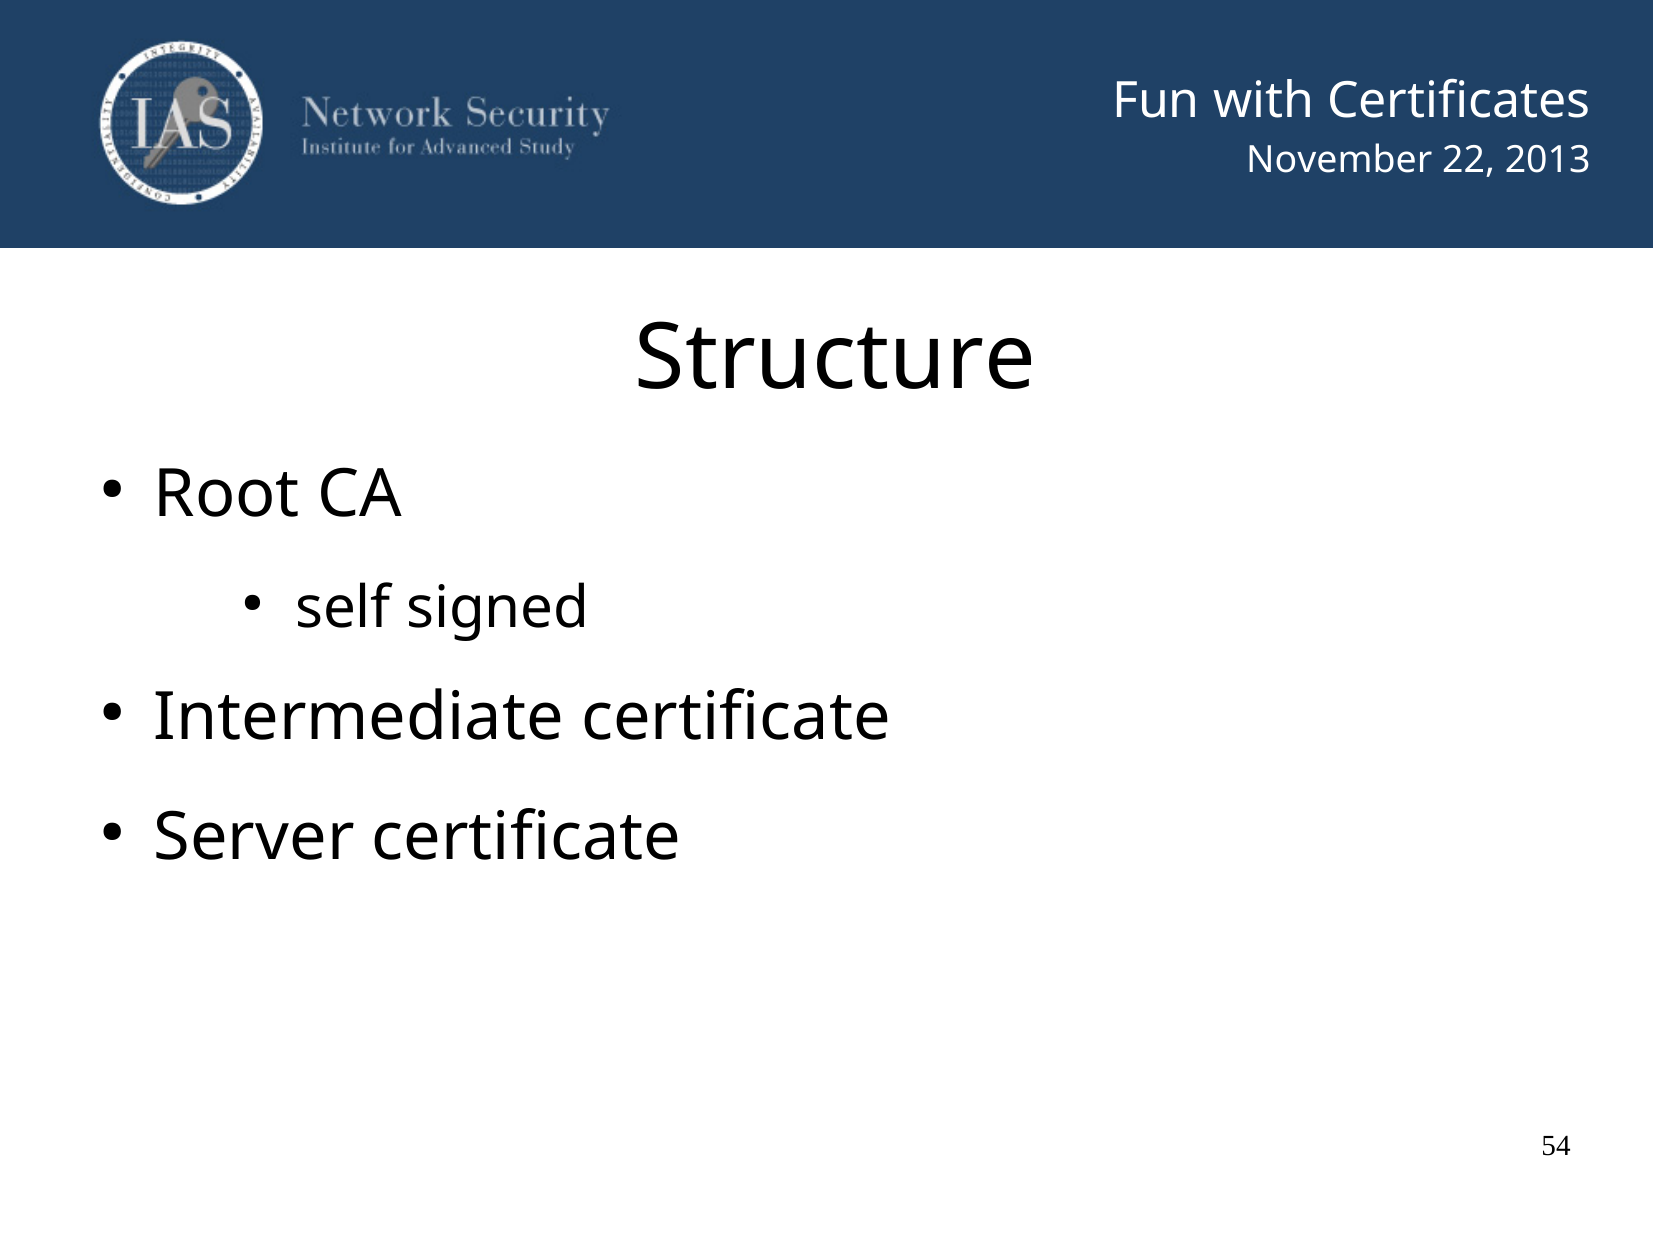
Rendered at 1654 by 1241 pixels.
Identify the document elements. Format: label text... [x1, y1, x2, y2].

picture [0, 0, 1653, 248]
list Structure Root CA self signed Intermediate certificate Server certificate [82, 290, 1571, 1088]
